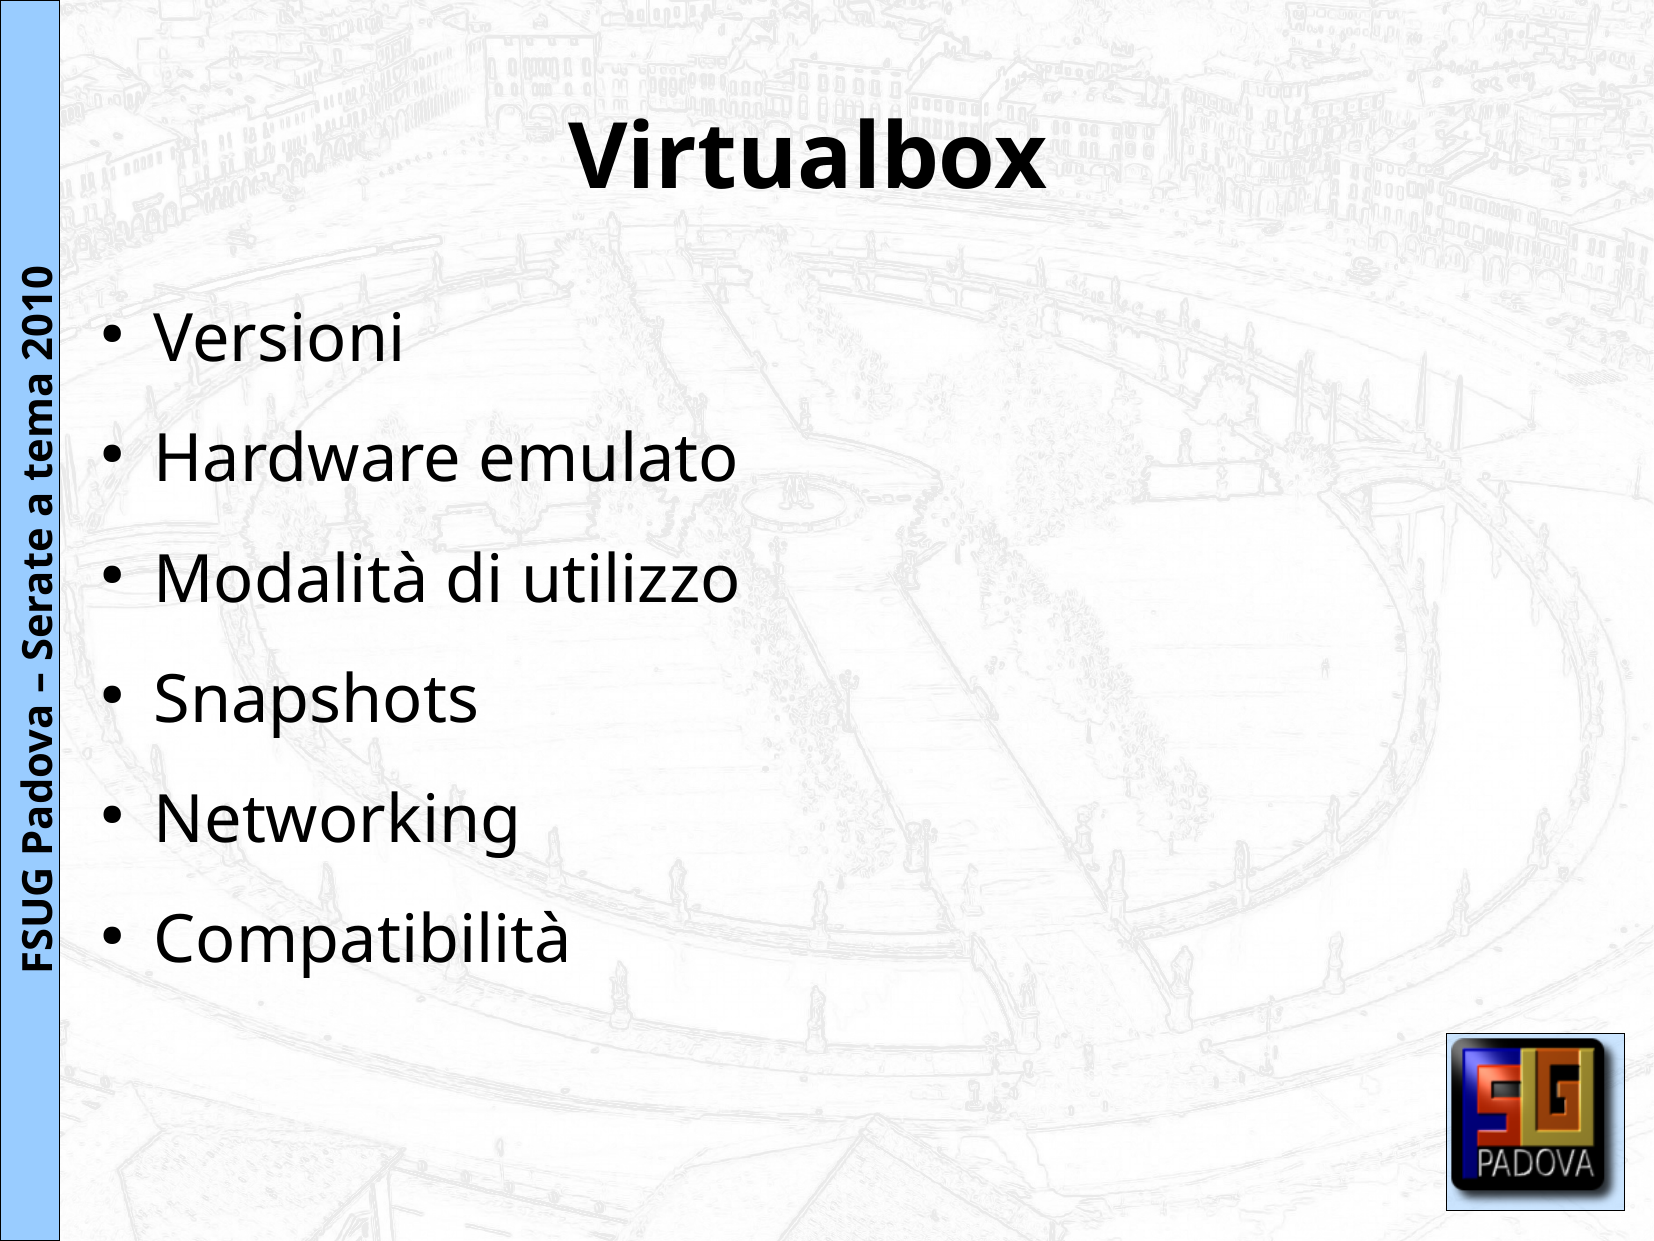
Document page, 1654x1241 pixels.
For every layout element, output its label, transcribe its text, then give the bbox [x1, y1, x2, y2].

picture [60, 0, 1654, 1241]
title Virtualbox [82, 49, 1571, 257]
text_box FSUG Padova – Serate a tema 2010 [0, 0, 60, 1241]
list Versioni Hardware emulato Modalità di utilizzo Snapshots Networking Compatibilità [82, 290, 1571, 1109]
